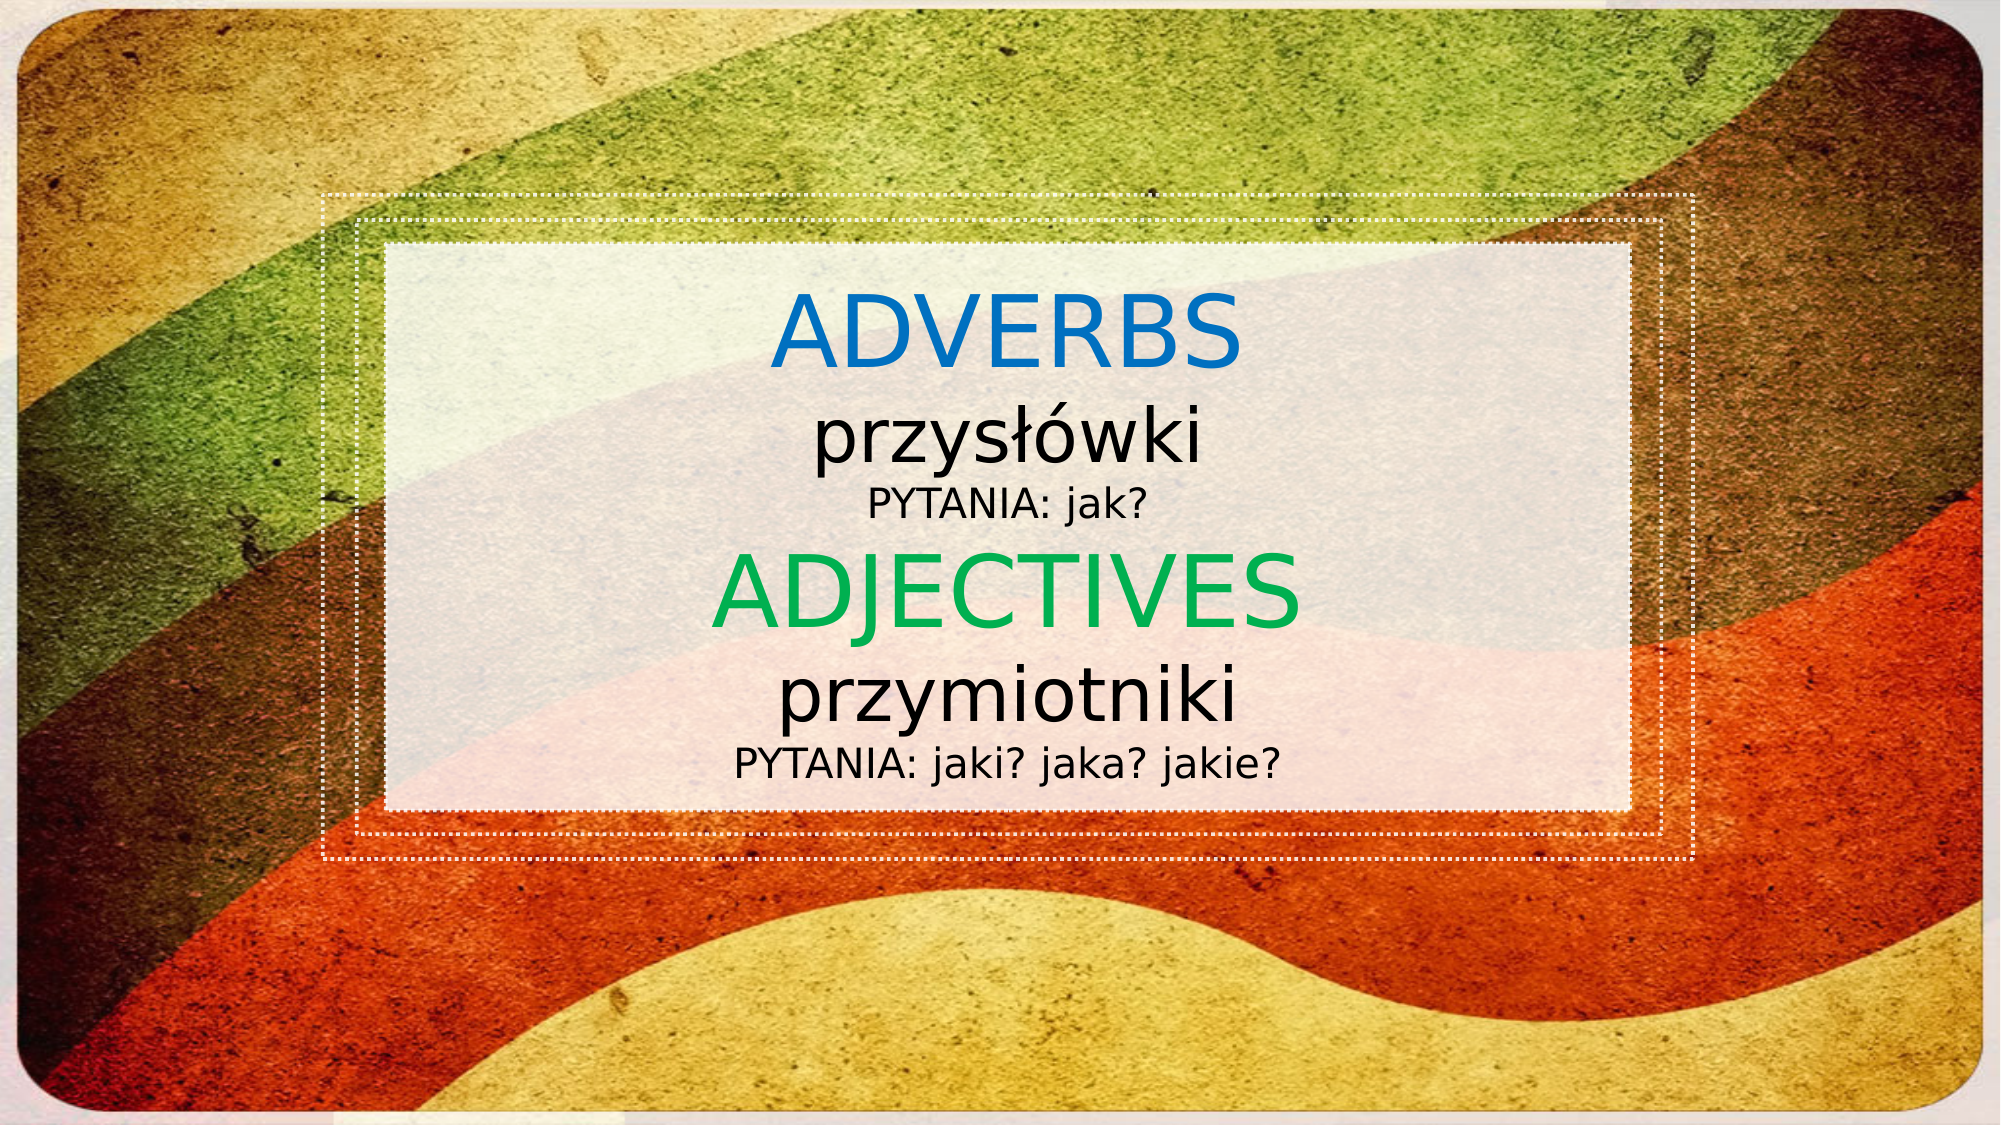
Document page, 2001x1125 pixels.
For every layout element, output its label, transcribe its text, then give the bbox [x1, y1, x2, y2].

picture [0, 0, 2001, 1125]
title ADVERBS przysłówki PYTANIA: jak? ADJECTIVES przymiotniki PYTANIA: jaki? jaka? jakie? [464, 243, 1552, 795]
